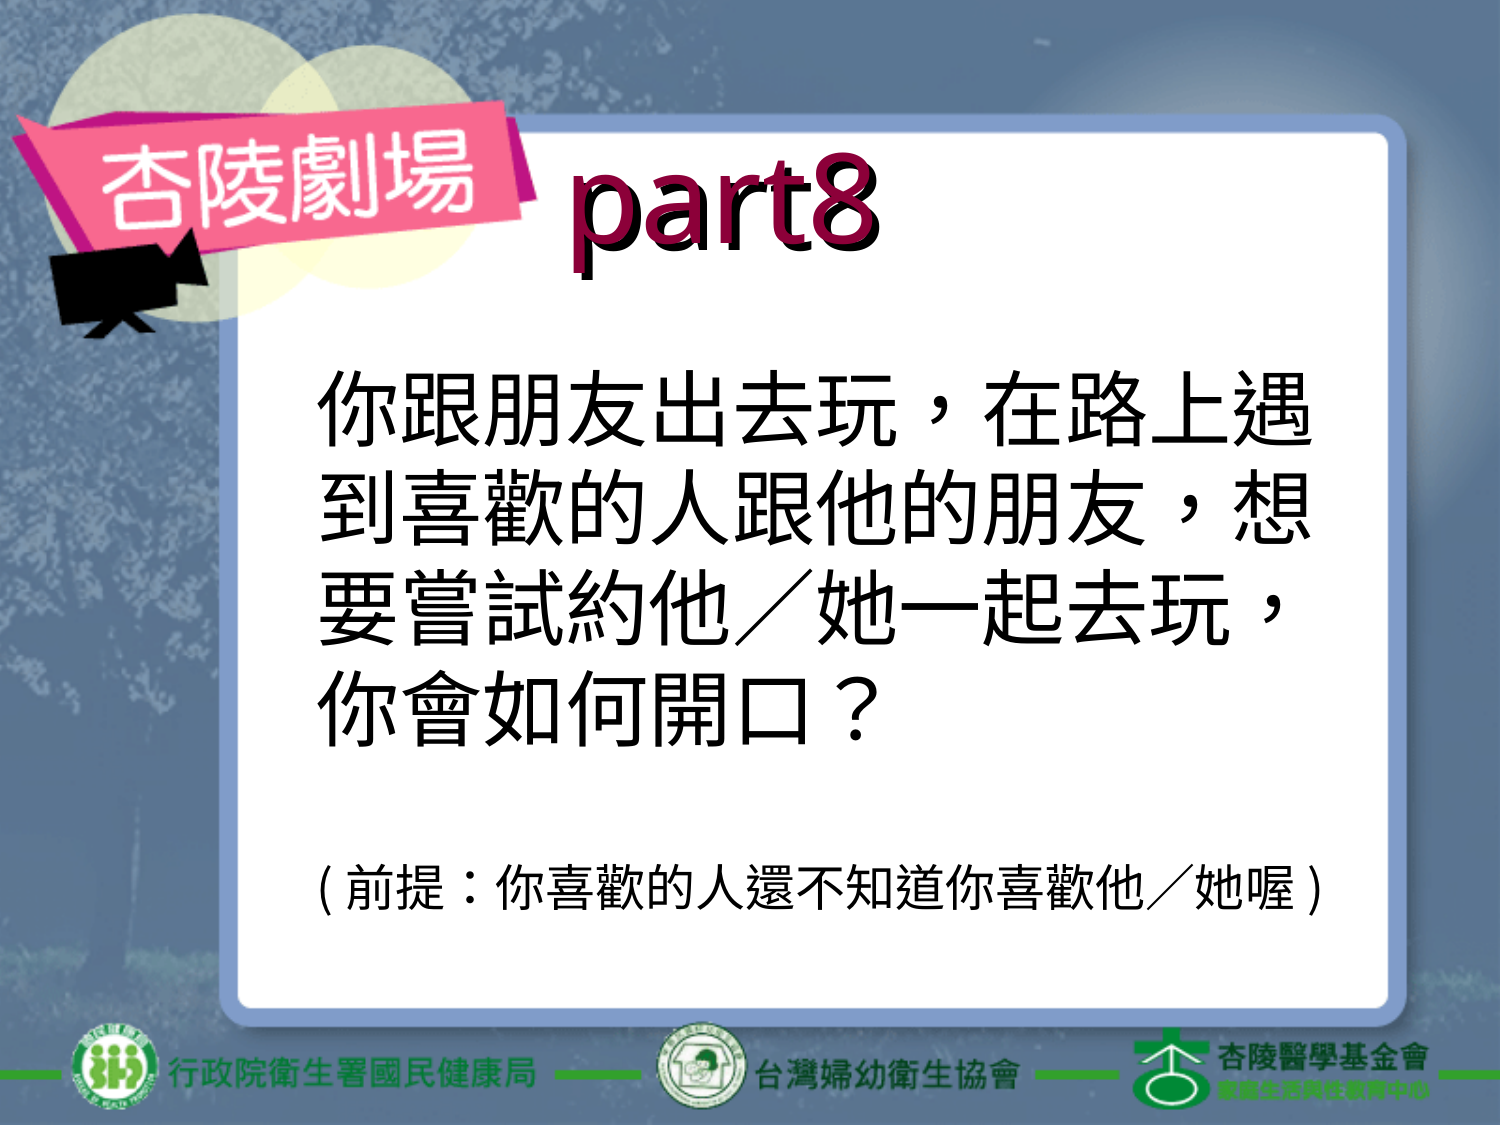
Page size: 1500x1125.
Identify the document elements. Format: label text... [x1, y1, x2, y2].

picture [0, 0, 1500, 1125]
title part8 [549, 90, 939, 297]
text_box 你跟朋友出去玩，在路上遇到喜歡的人跟他的朋友，想要嘗試約他／她一起去玩，你會如何開口？ (前提：你喜歡的人還不知道你喜歡他／她喔) [301, 348, 1341, 925]
